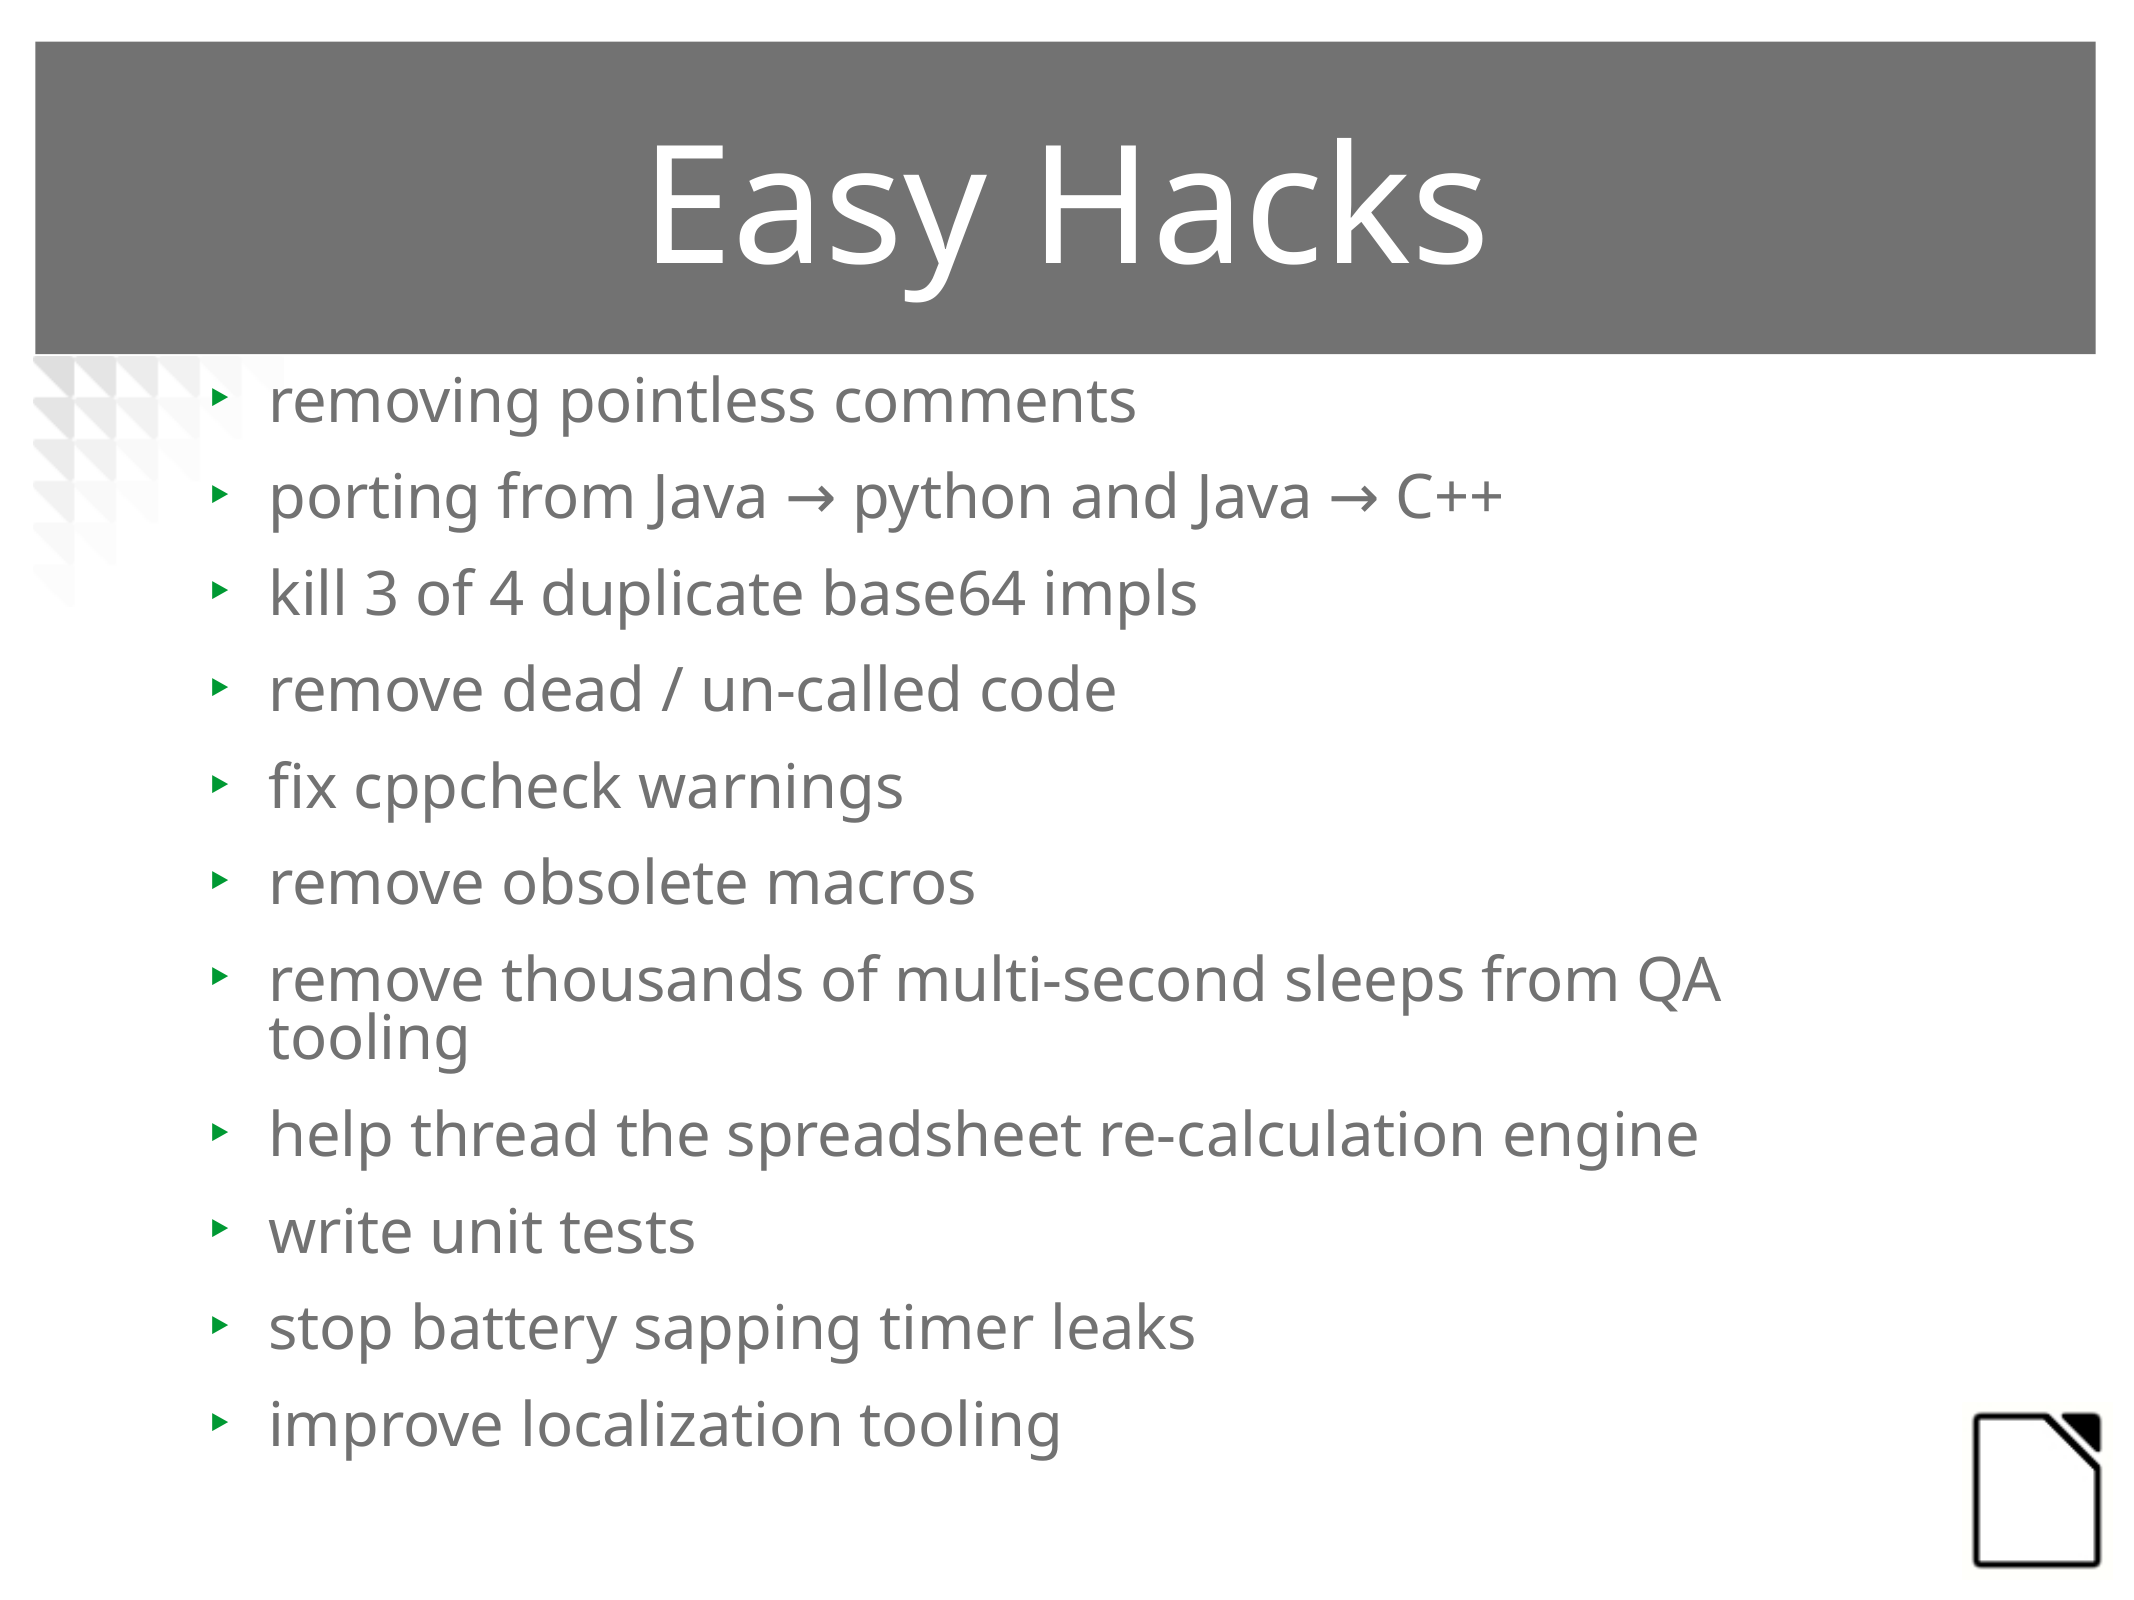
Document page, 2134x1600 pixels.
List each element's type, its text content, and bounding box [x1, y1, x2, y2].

picture [1962, 1402, 2113, 1580]
picture [33, 356, 284, 607]
list removing pointless comments porting from Java → python and Java → C++ kill 3 of 4 duplicate base64 impls remove dead / un-called code fix cppcheck warnings remove obsolete macros remove thousands of multi-second sleeps from QA tooling help thread the spreadsheet re-calculation engine write unit tests stop battery sapping timer leaks improve localization tooling [208, 375, 1925, 1467]
title Easy Hacks [35, 41, 2096, 355]
